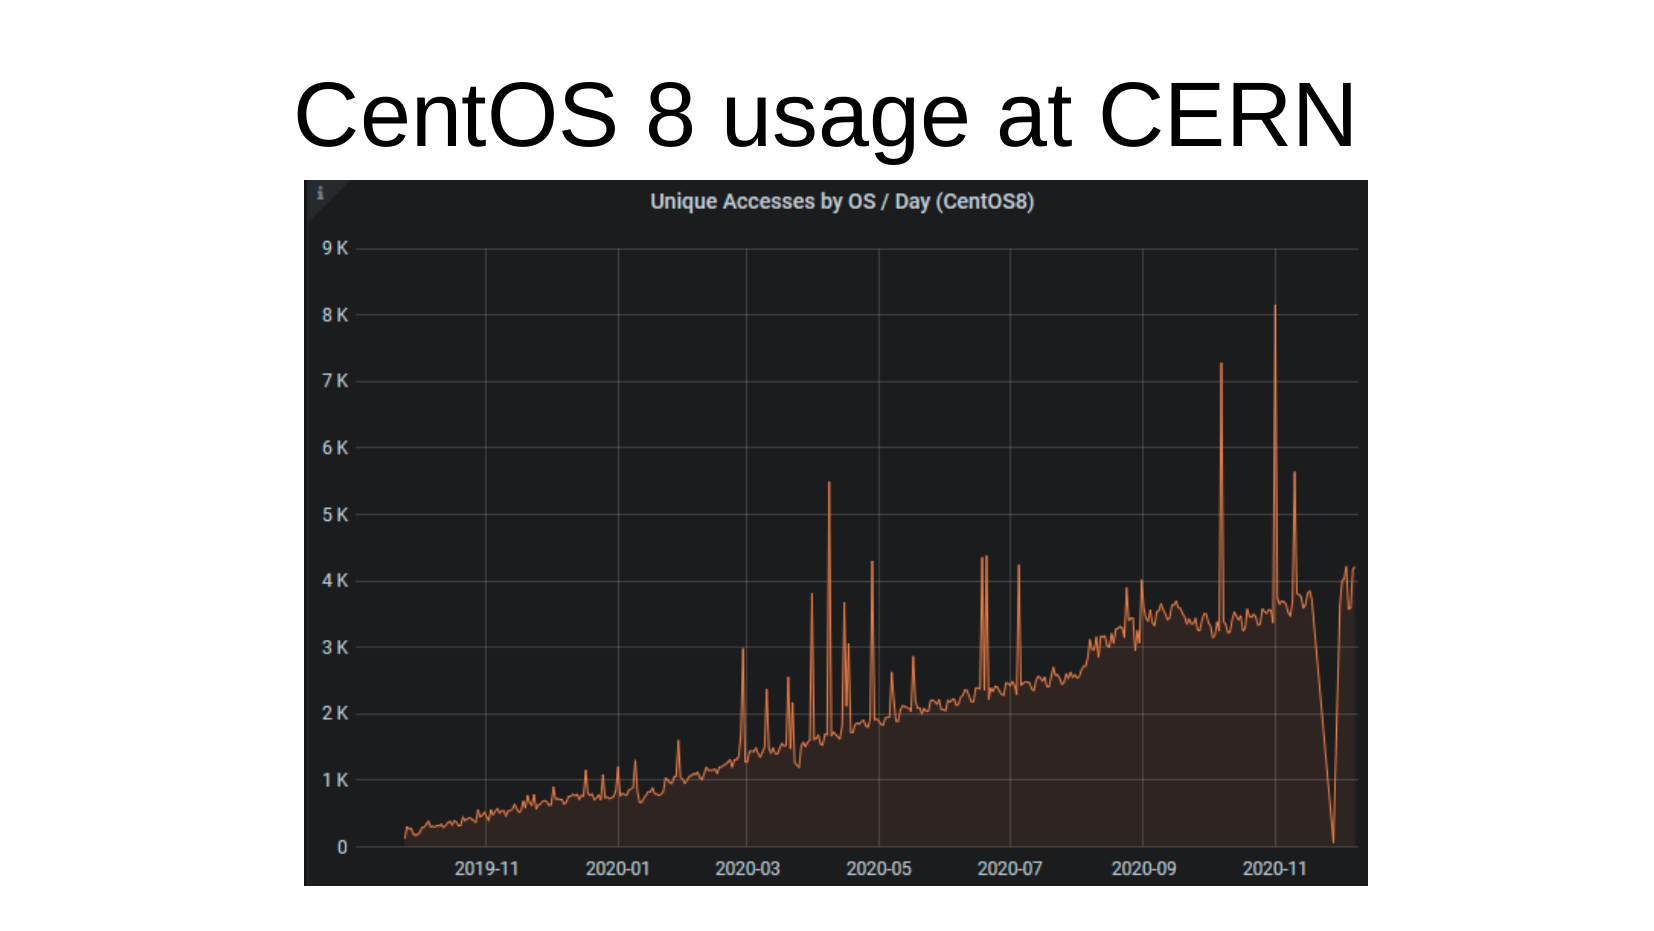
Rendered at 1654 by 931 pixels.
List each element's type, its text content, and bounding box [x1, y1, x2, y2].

picture [304, 180, 1368, 886]
title CentOS 8 usage at CERN [82, 37, 1571, 193]
